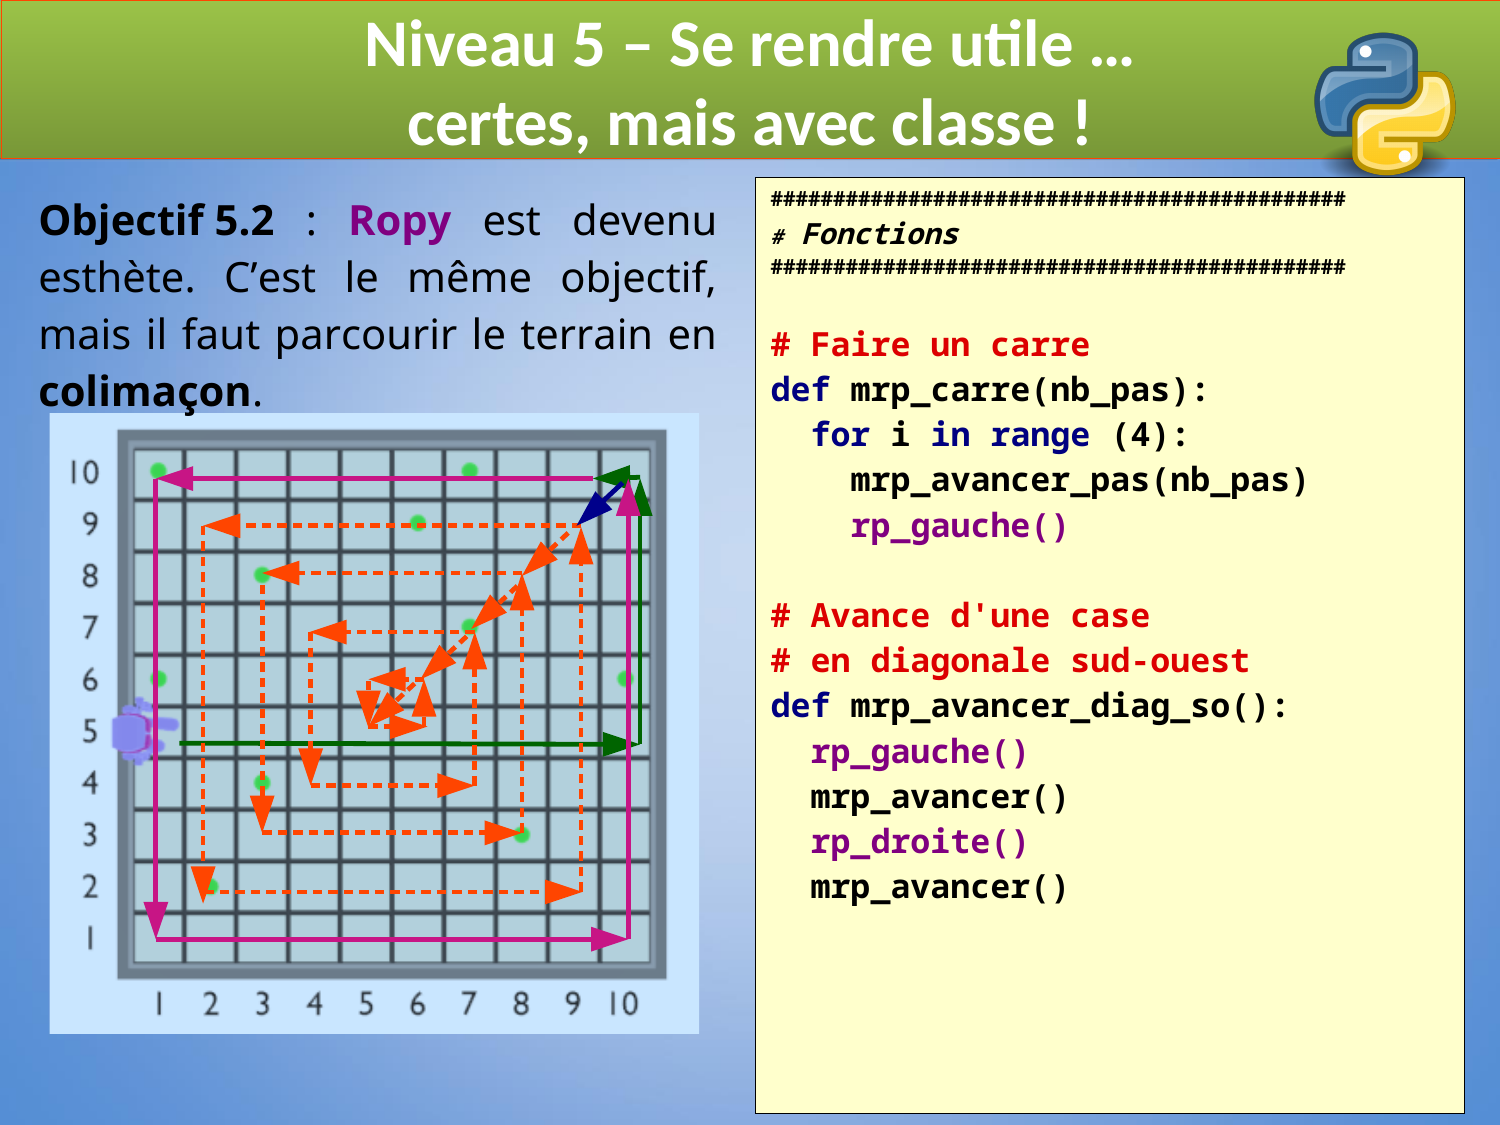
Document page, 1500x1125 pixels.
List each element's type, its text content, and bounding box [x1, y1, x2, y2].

text_box ############################################## # Fonctions ############################################## # Faire un carre def mrp_carre(nb_pas): for i in range (4): mrp_avancer_pas(nb_pas) rp_gauche() # Avance d'une case # en diagonale sud-ouest def mrp_avancer_diag_so(): rp_gauche() mrp_avancer() rp_droite() mrp_avancer() [755, 177, 1465, 1114]
picture [0, 29, 1500, 1125]
text_box Objectif 5.2 : Ropy est devenu esthète. C’est le même objectif, mais il faut parcourir le terrain en colimaçon. [23, 183, 733, 365]
text_box Niveau 5 – Se rendre utile … certes, mais avec classe ! [0, 0, 1500, 159]
